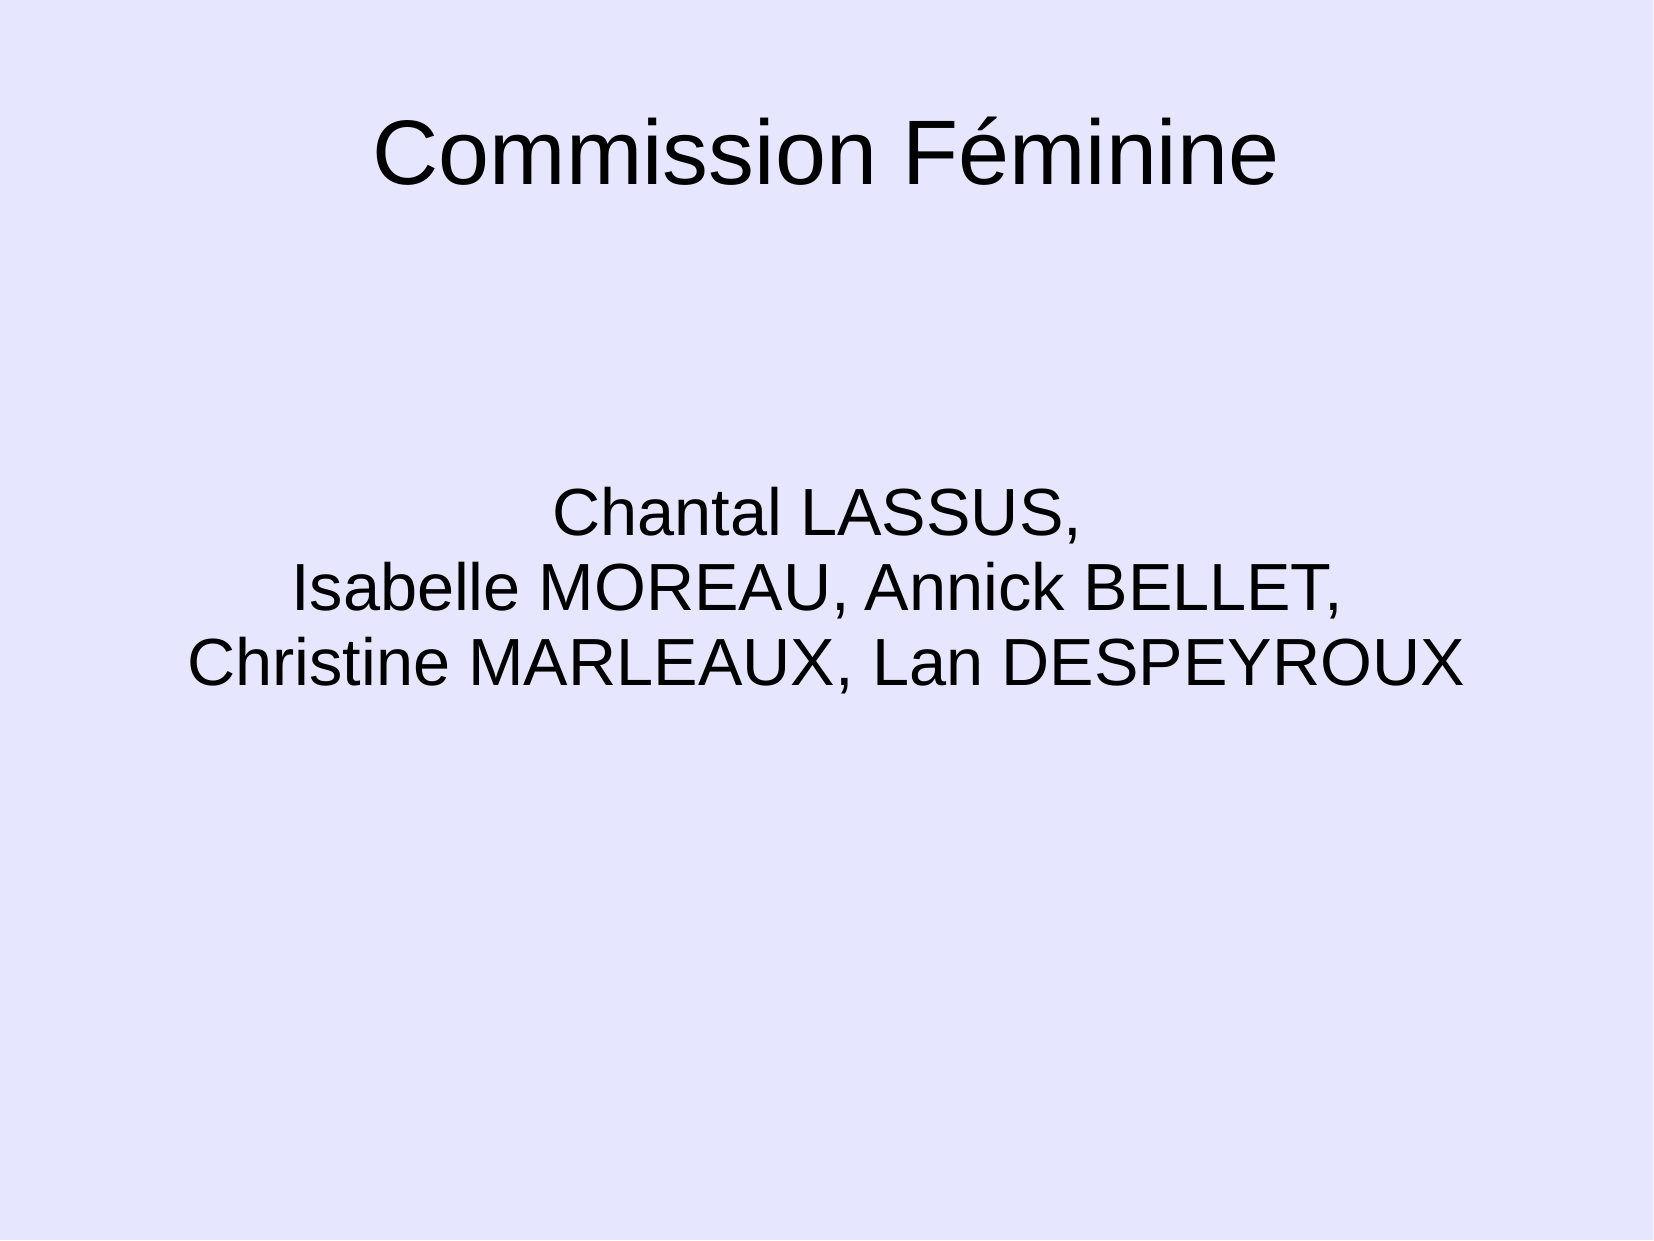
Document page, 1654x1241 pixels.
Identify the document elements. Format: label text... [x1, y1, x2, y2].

subtitle Chantal LASSUS, Isabelle MOREAU, Annick BELLET, Christine MARLEAUX, Lan DESPEYROUX [82, 290, 1571, 1109]
title Commission Féminine [82, 49, 1571, 257]
